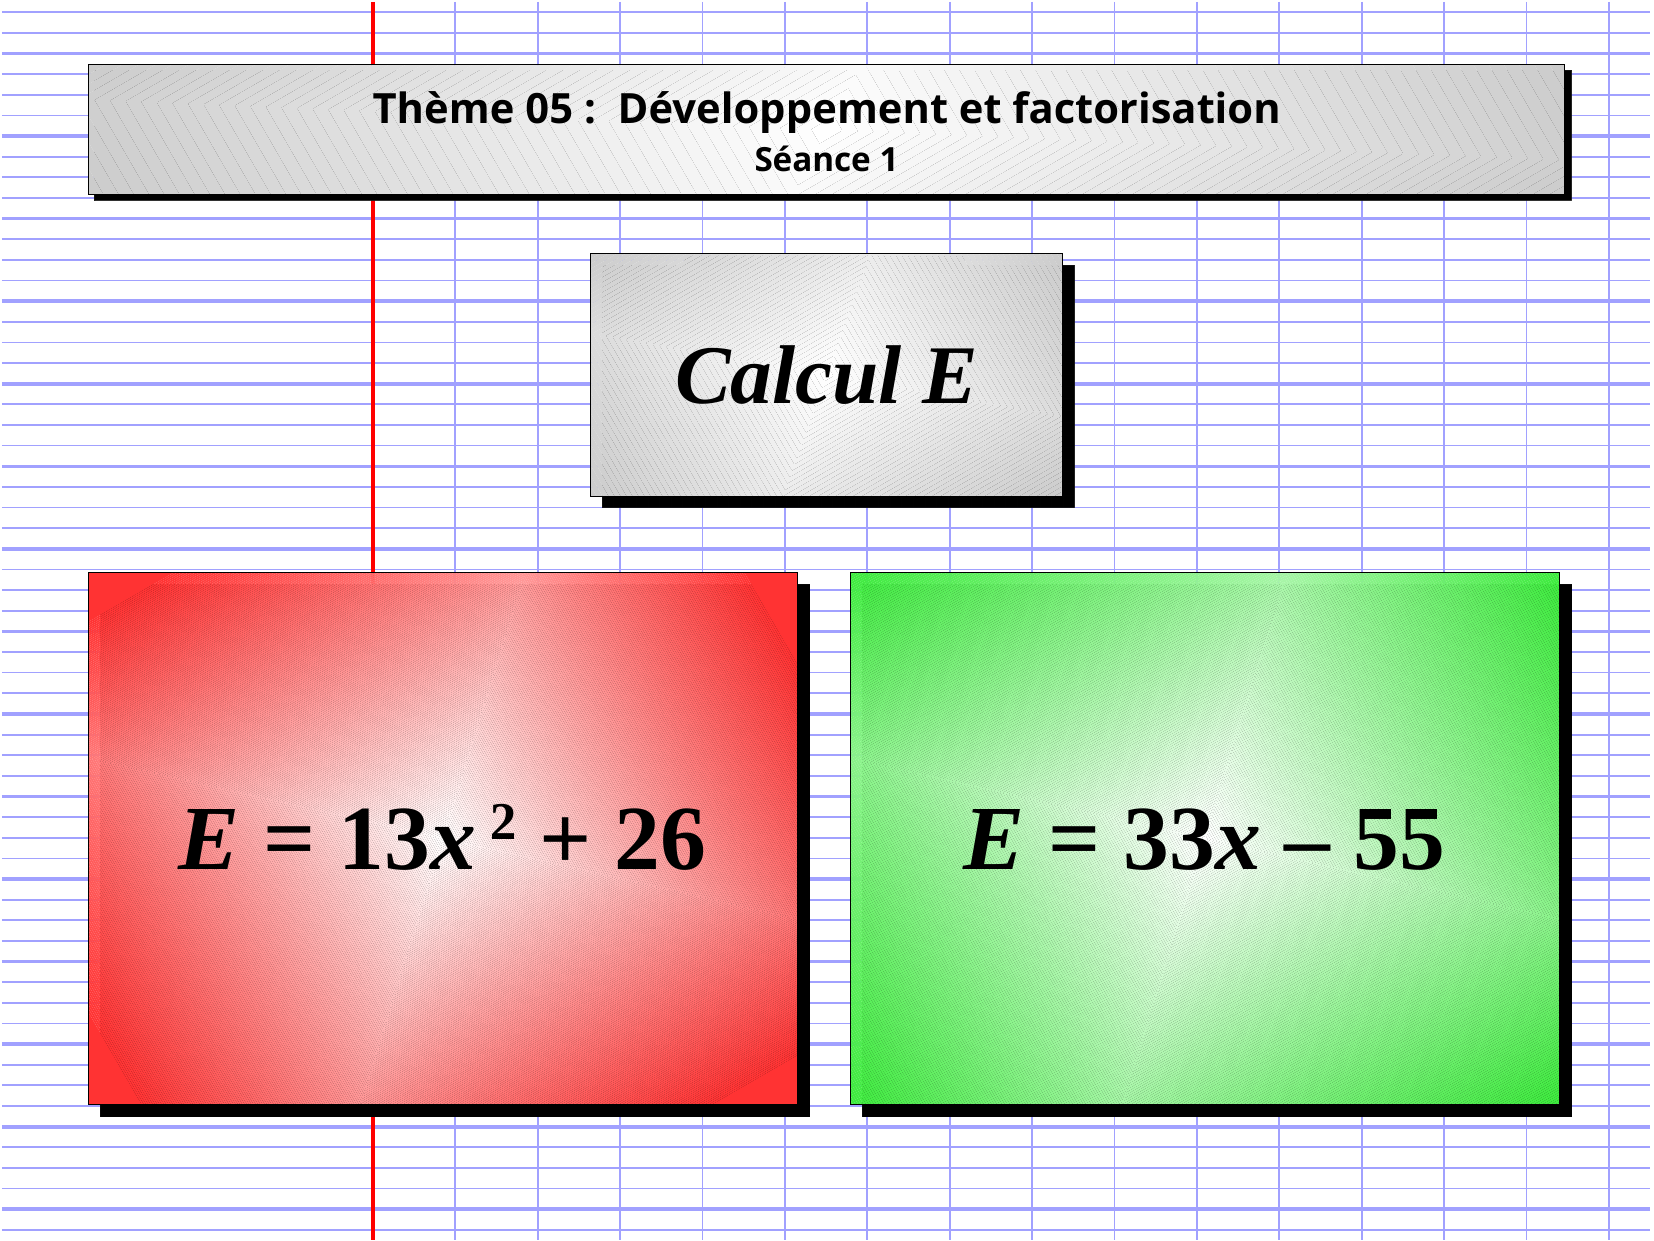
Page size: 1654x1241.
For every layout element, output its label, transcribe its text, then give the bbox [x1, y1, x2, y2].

text_box Calcul E [590, 253, 1063, 497]
picture [0, 0, 1654, 1241]
text_box E = 33x – 55 [850, 572, 1560, 1105]
text_box Thème 05 : Développement et factorisation Séance 1 [88, 64, 1565, 195]
text_box E = 13x 2 + 26 [88, 572, 798, 1105]
